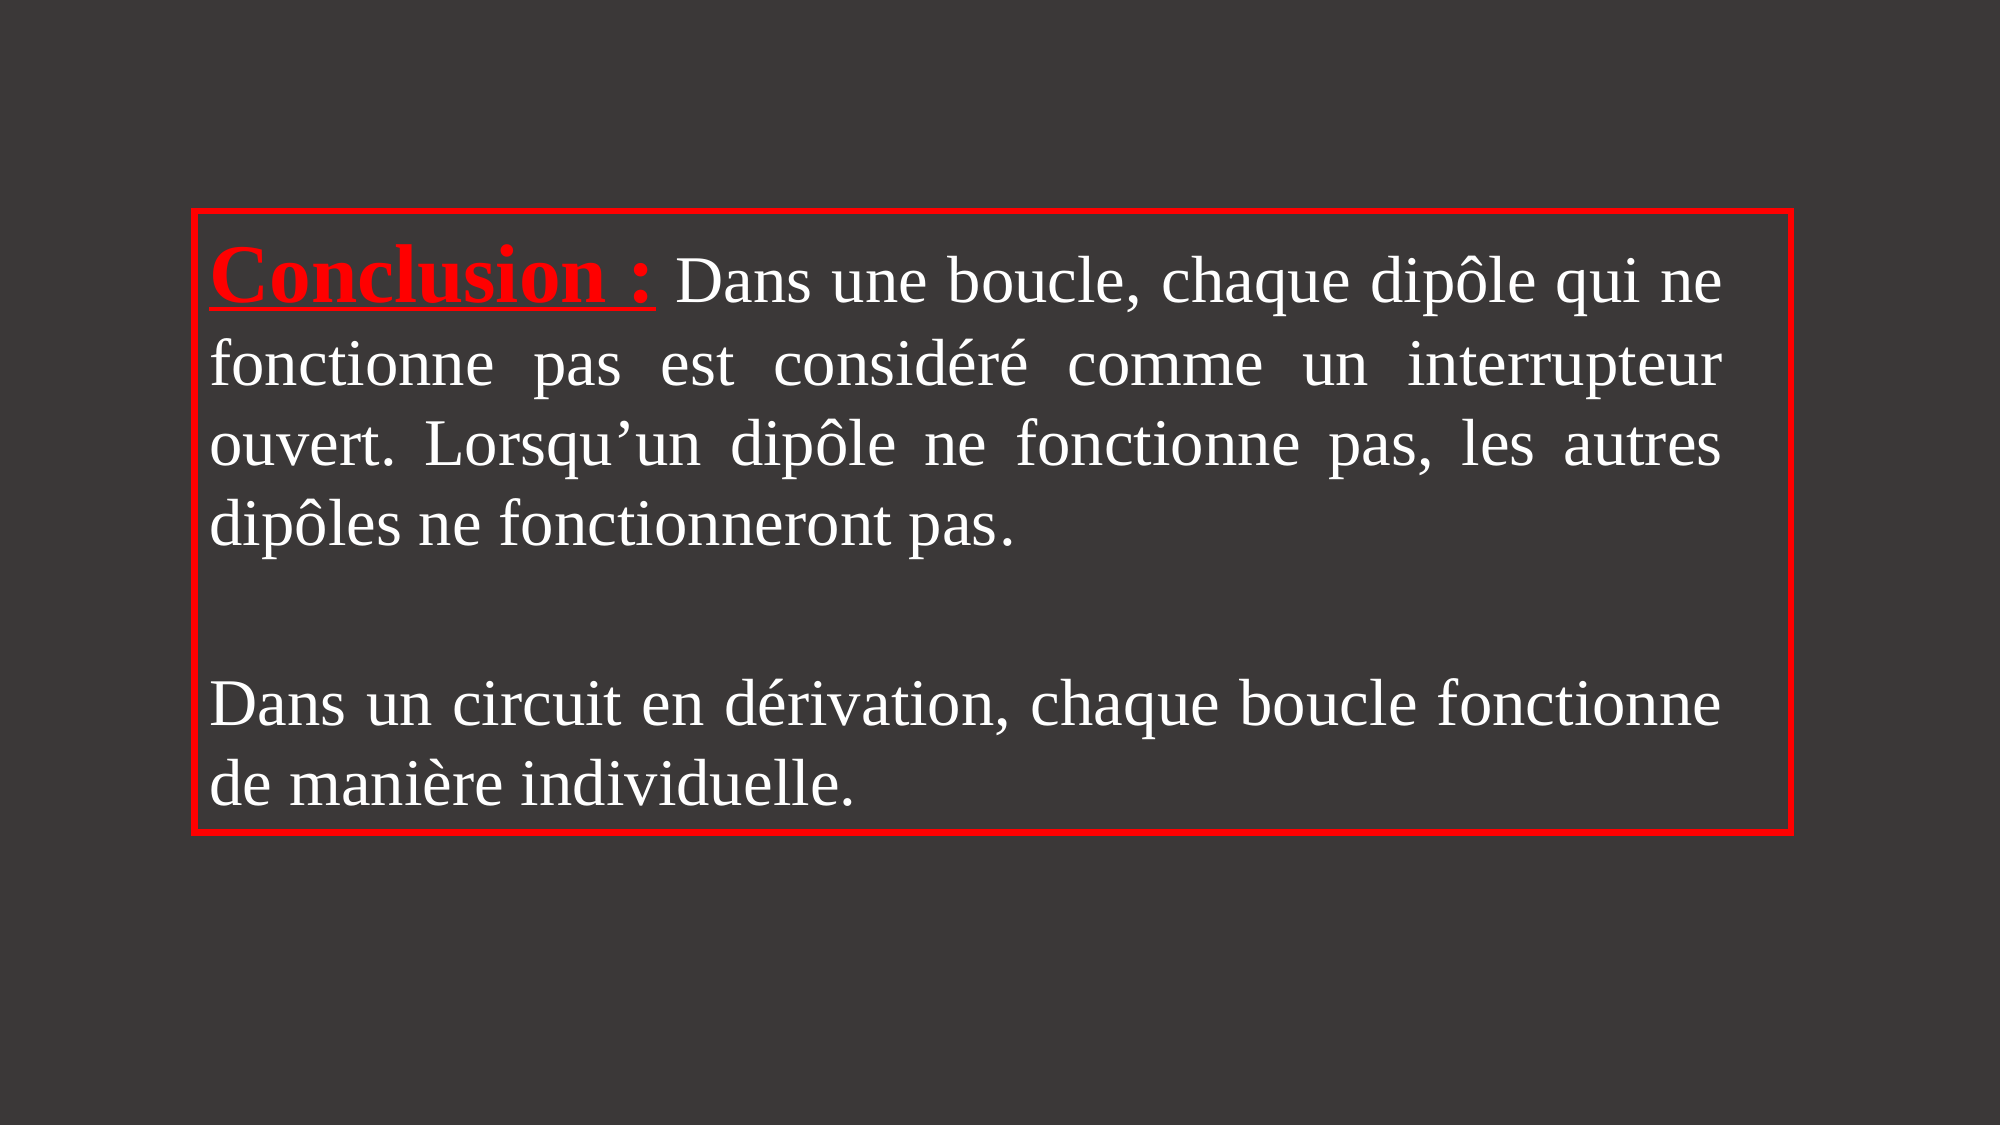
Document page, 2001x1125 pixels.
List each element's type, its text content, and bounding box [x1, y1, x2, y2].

text_box Conclusion : Dans une boucle, chaque dipôle qui ne fonctionne pas est considéré comme un interrupteur ouvert. Lorsqu’un dipôle ne fonctionne pas, les autres dipôles ne fonctionneront pas. Dans un circuit en dérivation, chaque boucle fonctionne de manière individuelle. [194, 211, 1791, 833]
